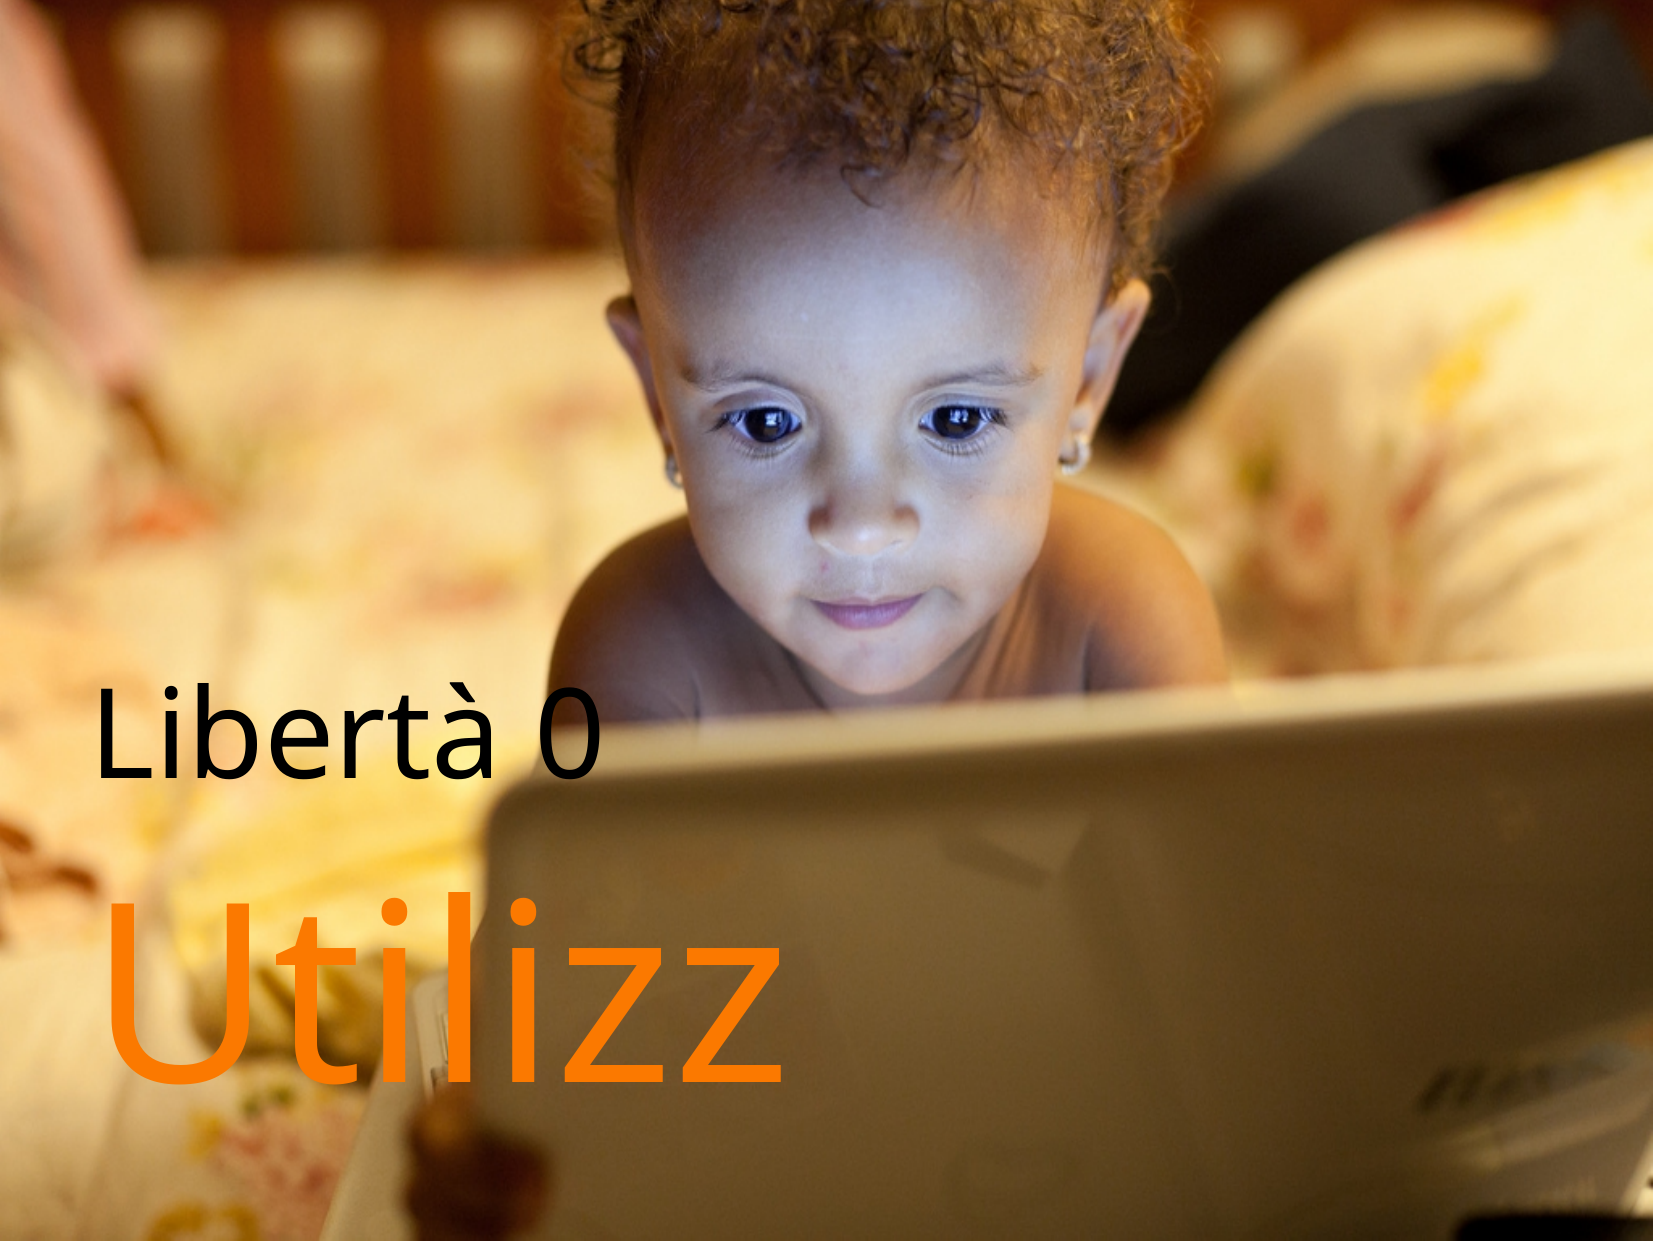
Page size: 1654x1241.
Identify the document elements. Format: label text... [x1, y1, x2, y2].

picture [0, 0, 1653, 1241]
text_box Libertà 0 Utilizzo [75, 637, 826, 703]
